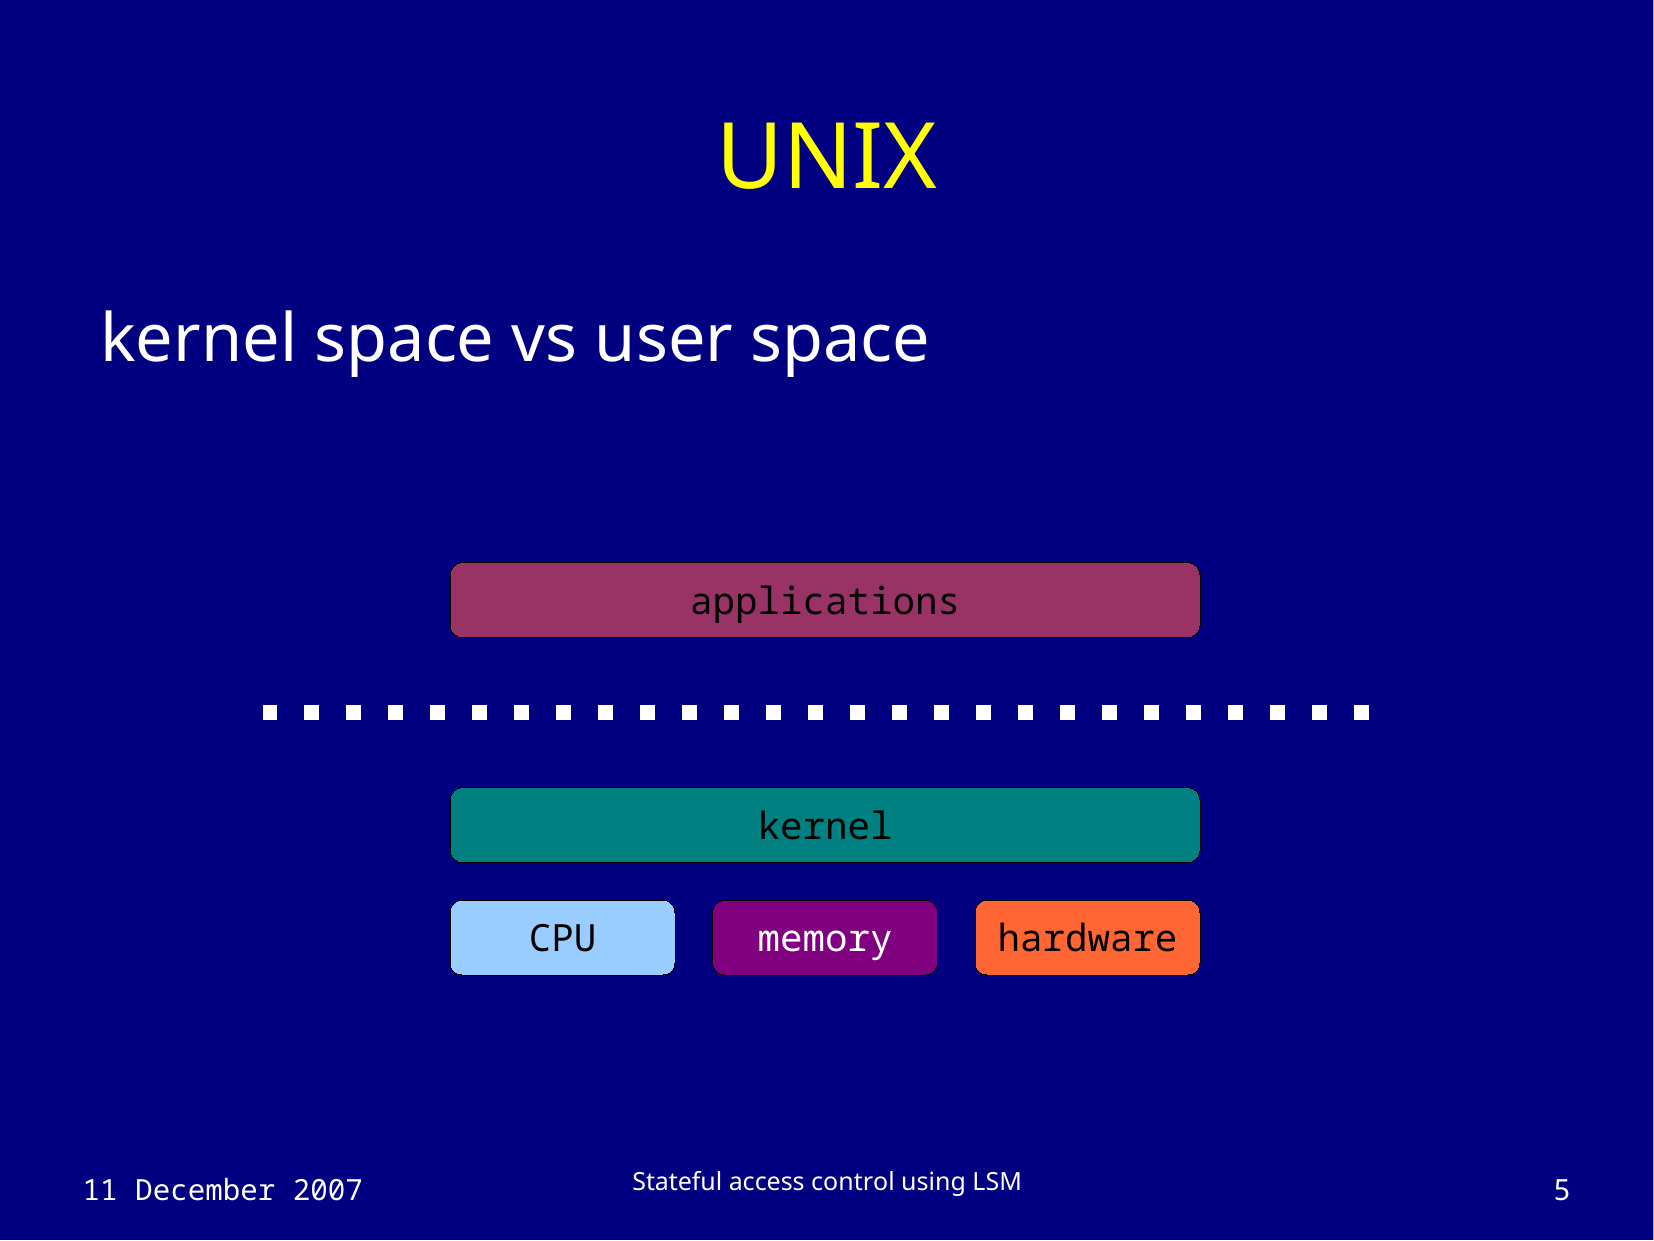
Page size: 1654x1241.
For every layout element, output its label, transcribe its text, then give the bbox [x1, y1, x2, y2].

list kernel space vs user space [82, 290, 1571, 1094]
text_box kernel [450, 787, 1201, 863]
text_box memory [712, 900, 938, 976]
text_box CPU [450, 900, 676, 976]
title UNIX [82, 56, 1571, 250]
text_box hardware [975, 900, 1201, 976]
text_box applications [450, 562, 1201, 638]
